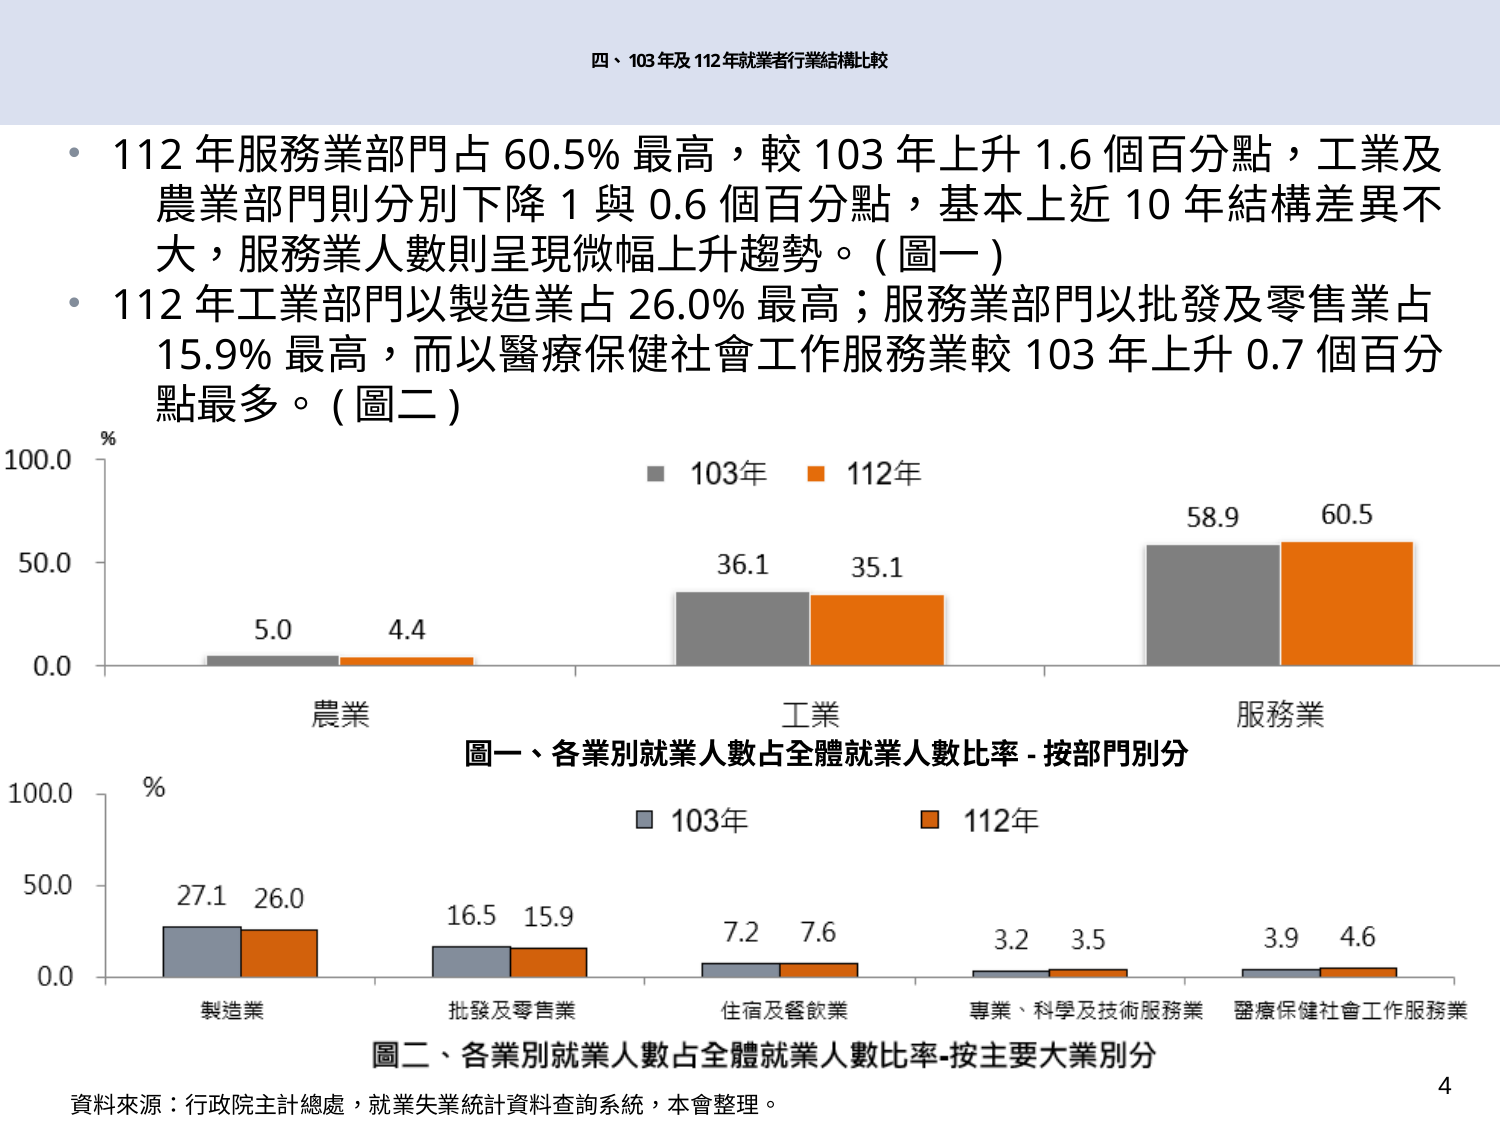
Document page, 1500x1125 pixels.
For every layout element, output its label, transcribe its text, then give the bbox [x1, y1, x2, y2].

text_box 資料來源：行政院主計總處，就業失業統計資料查詢系統，本會整理。 [55, 1083, 1230, 1125]
text_box 112年服務業部門占60.5%最高，較103年上升1.6個百分點，工業及農業部門則分別下降1與0.6個百分點，基本上近10年結構差異不大，服務業人數則呈現微幅上升趨勢。(圖一) 112年工業部門以製造業占26.0%最高；服務業部門以批發及零售業占15.9%最高，而以醫療保健社會工作服務業較103年上升0.7個百分點最多。(圖二) [53, 119, 1459, 310]
picture [0, 430, 1500, 735]
text_box 4 [1423, 1076, 1500, 1108]
title 四、103年及112年就業者行業結構比較 [80, 19, 1400, 102]
picture [0, 774, 1500, 1076]
text_box 圖一、各業別就業人數占全體就業人數比率-按部門別分 [195, 735, 1460, 774]
